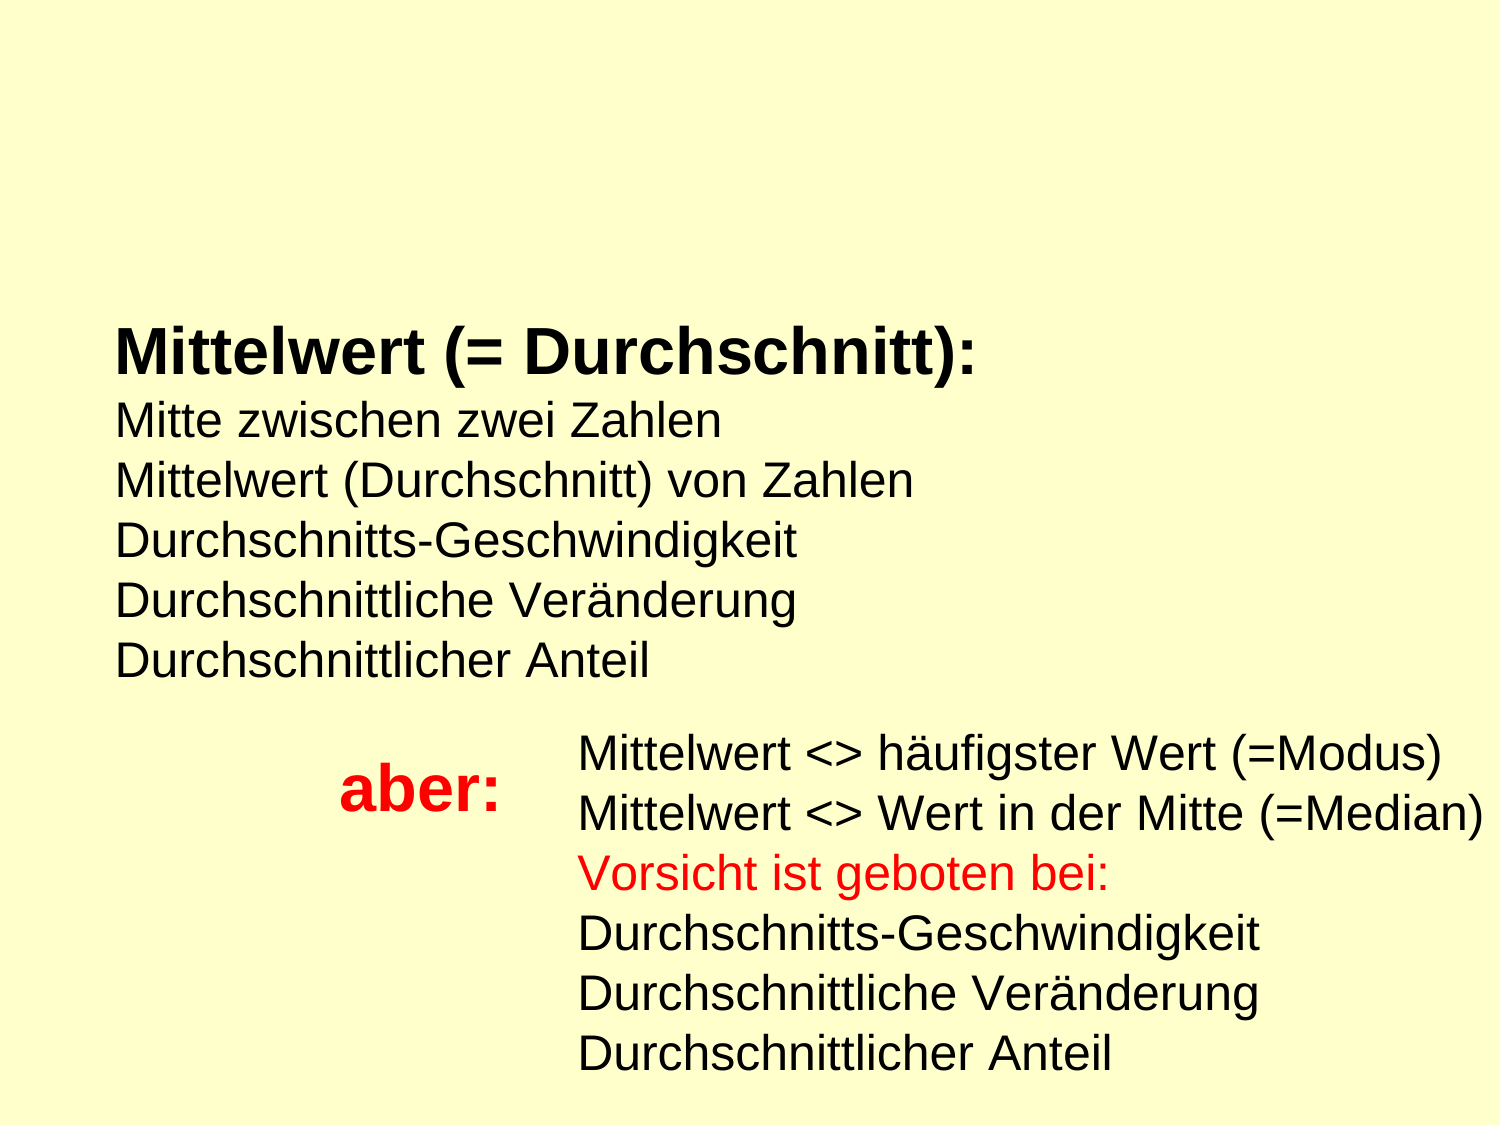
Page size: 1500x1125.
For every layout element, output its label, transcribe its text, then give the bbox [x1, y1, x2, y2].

text_box aber: [324, 737, 518, 833]
text_box Mittelwert <> häufigster Wert (=Modus) Mittelwert <> Wert in der Mitte (=Median) Vorsicht ist geboten bei: Durchschnitts-Geschwindigkeit Durchschnittliche Veränderung Durchschnittlicher Anteil [562, 712, 1500, 1088]
text_box Mittelwert (= Durchschnitt): Mitte zwischen zwei Zahlen Mittelwert (Durchschnitt) von Zahlen Durchschnitts-Geschwindigkeit Durchschnittliche Veränderung Durchschnittlicher Anteil [99, 299, 1014, 696]
